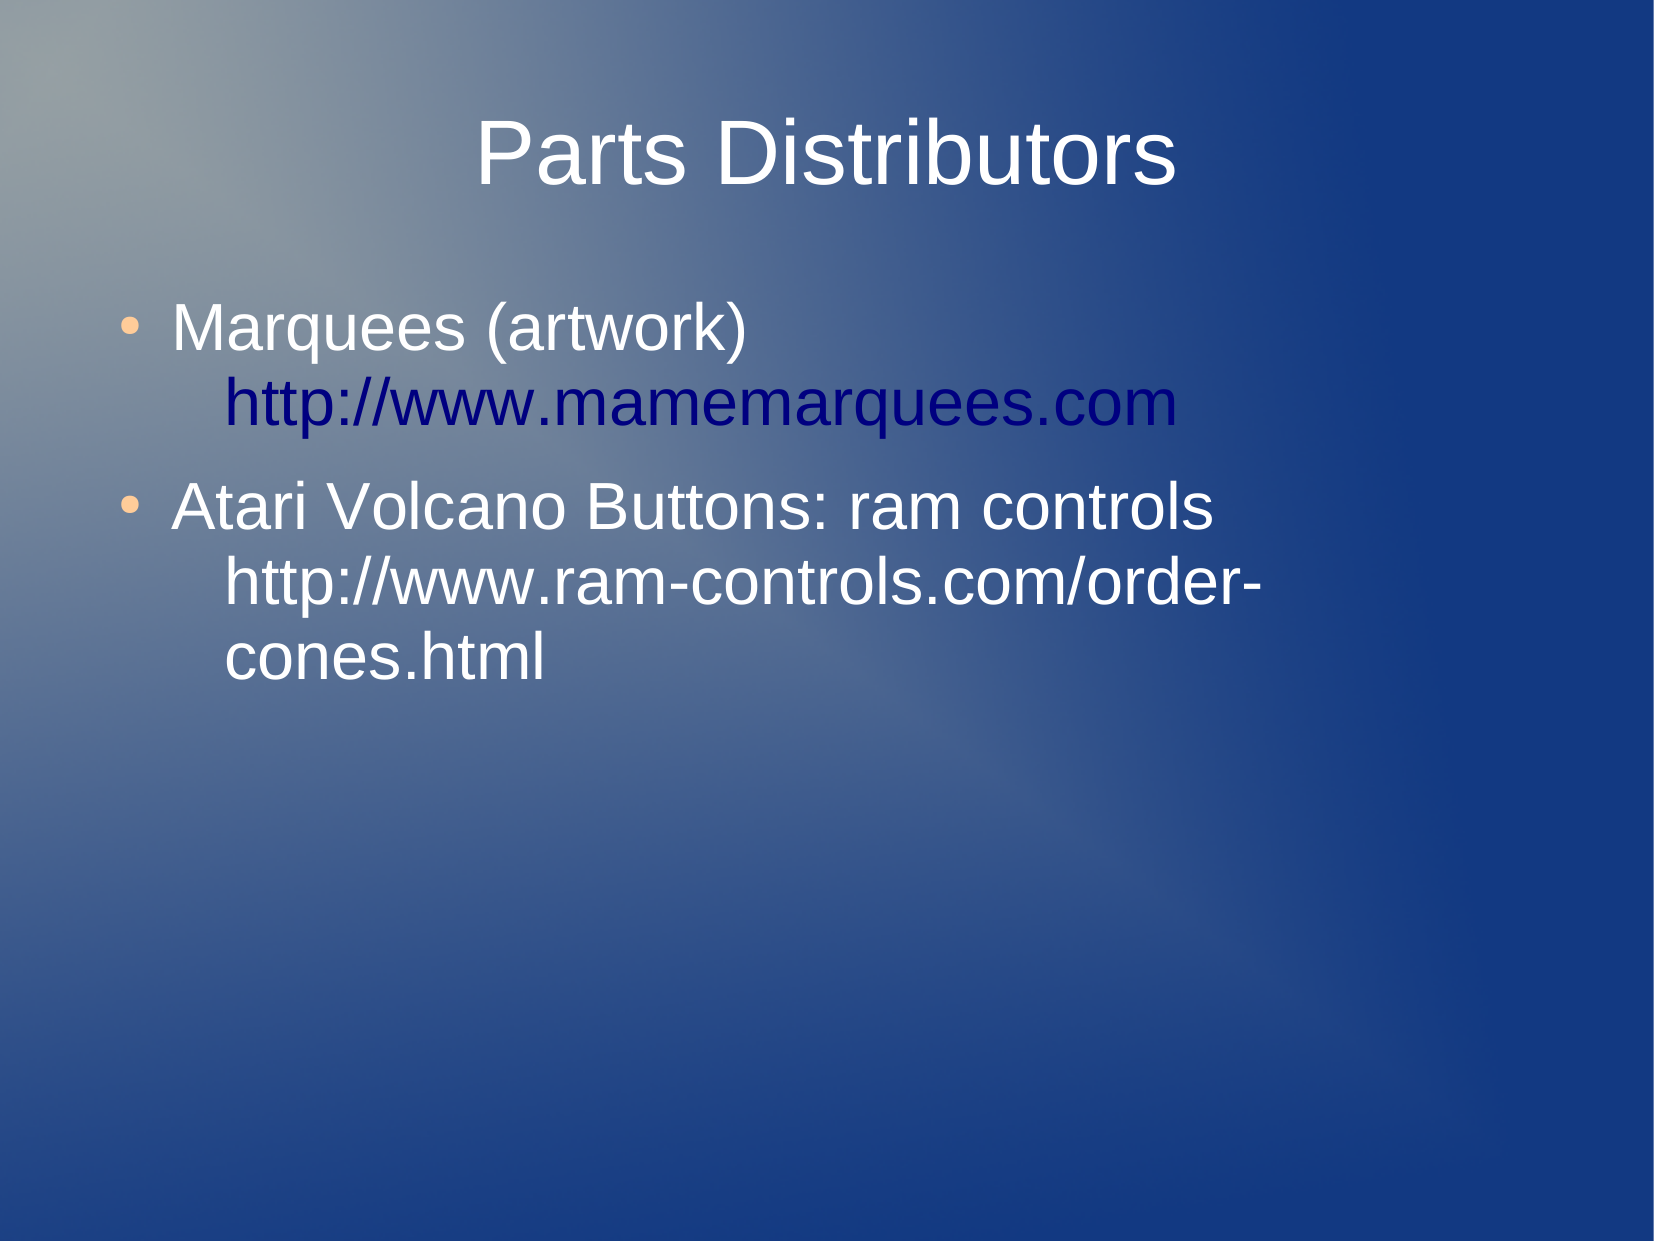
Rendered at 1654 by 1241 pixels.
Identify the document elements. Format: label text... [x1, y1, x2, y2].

picture [0, 0, 1654, 1241]
title Parts Distributors [82, 56, 1571, 250]
list Marquees (artwork) http://www.mamemarquees.com Atari Volcano Buttons: ram controls http://www.ram-controls.com/order-cones.html [82, 290, 1571, 1094]
